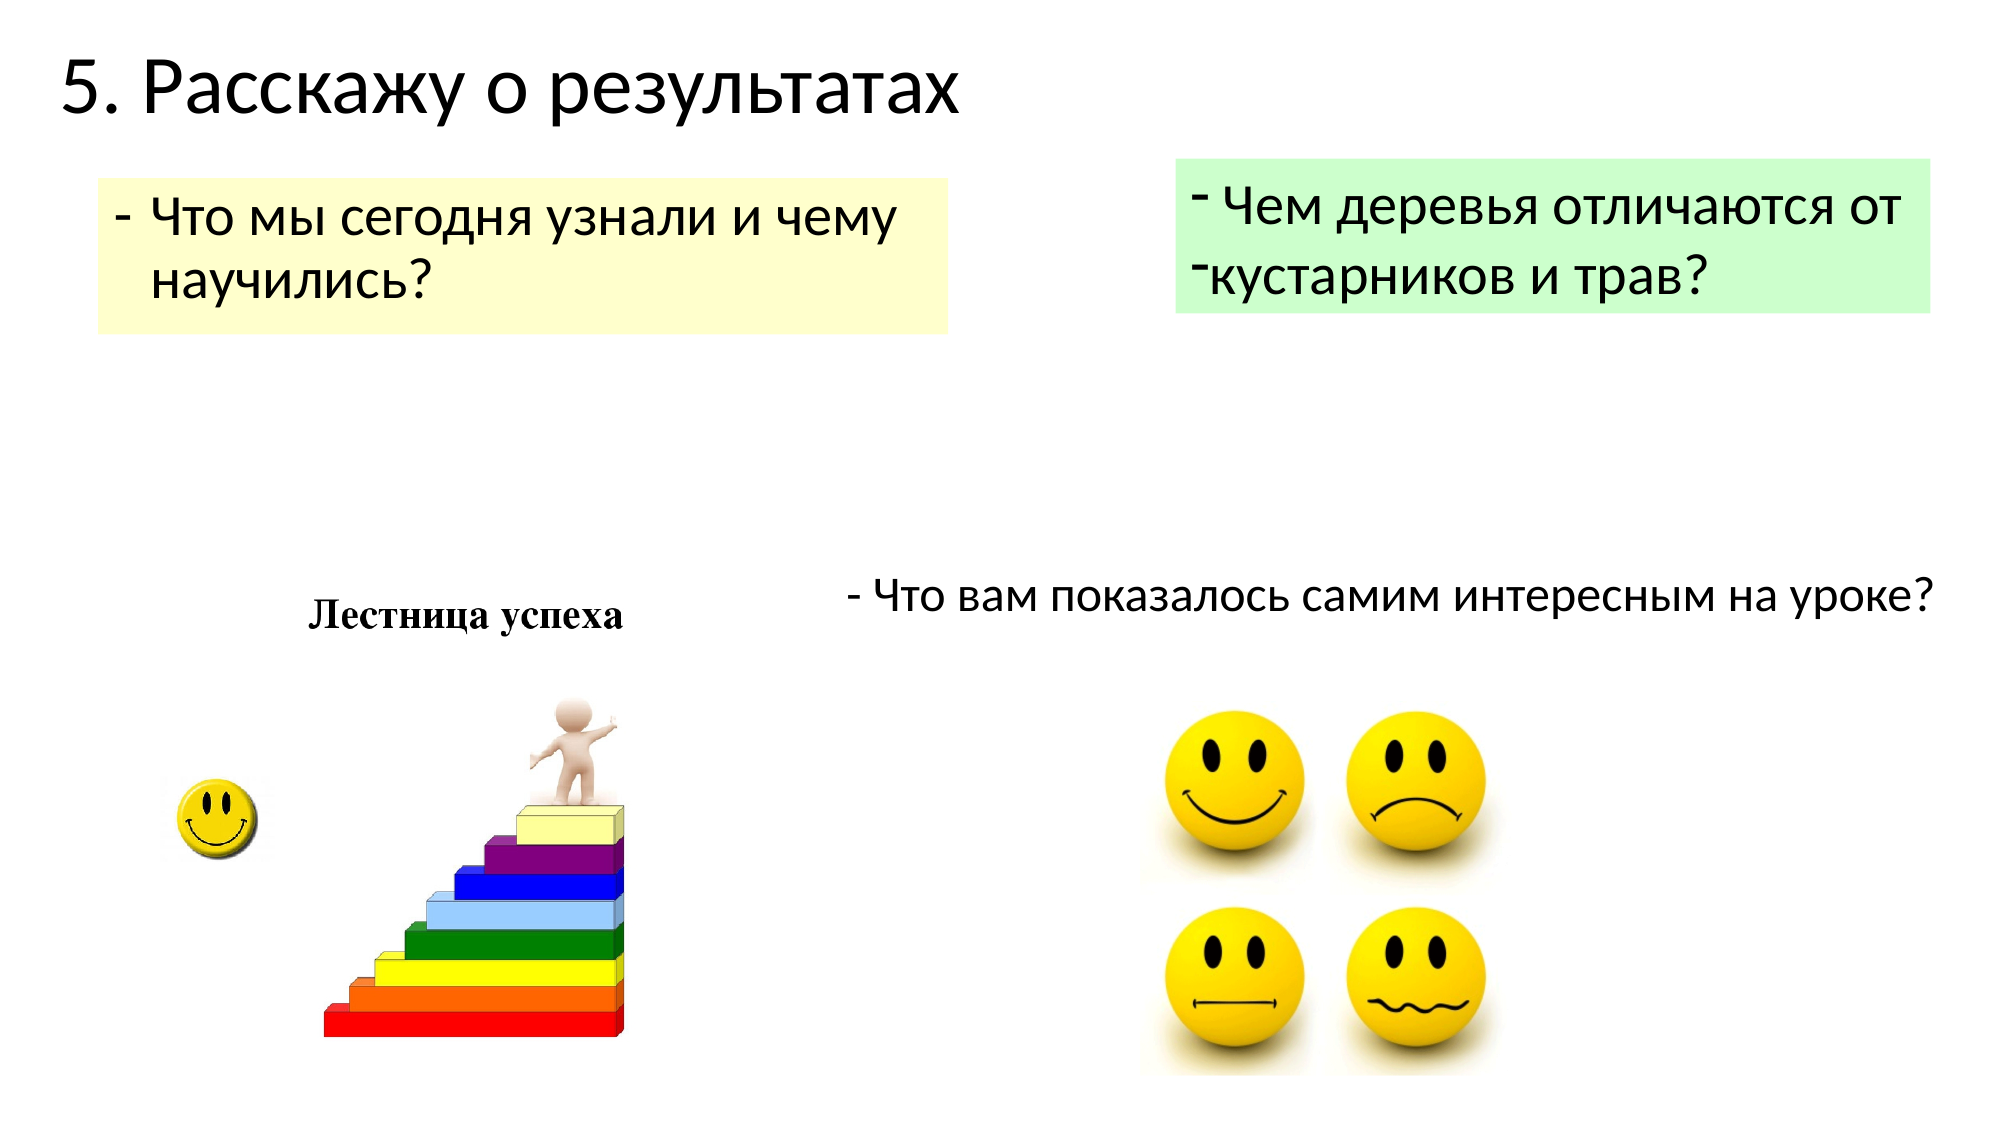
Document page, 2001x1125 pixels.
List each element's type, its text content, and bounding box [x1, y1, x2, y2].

picture [123, 562, 808, 1076]
text_box Чем деревья отличаются от кустарников и трав? [1175, 158, 1931, 314]
list Что мы сегодня узнали и чему научились? [98, 178, 949, 335]
title 5. Расскажу о результатах [44, 27, 1770, 147]
text_box - Что вам показалось самим интересным на уроке? [831, 554, 1963, 629]
picture [1076, 701, 1576, 1076]
